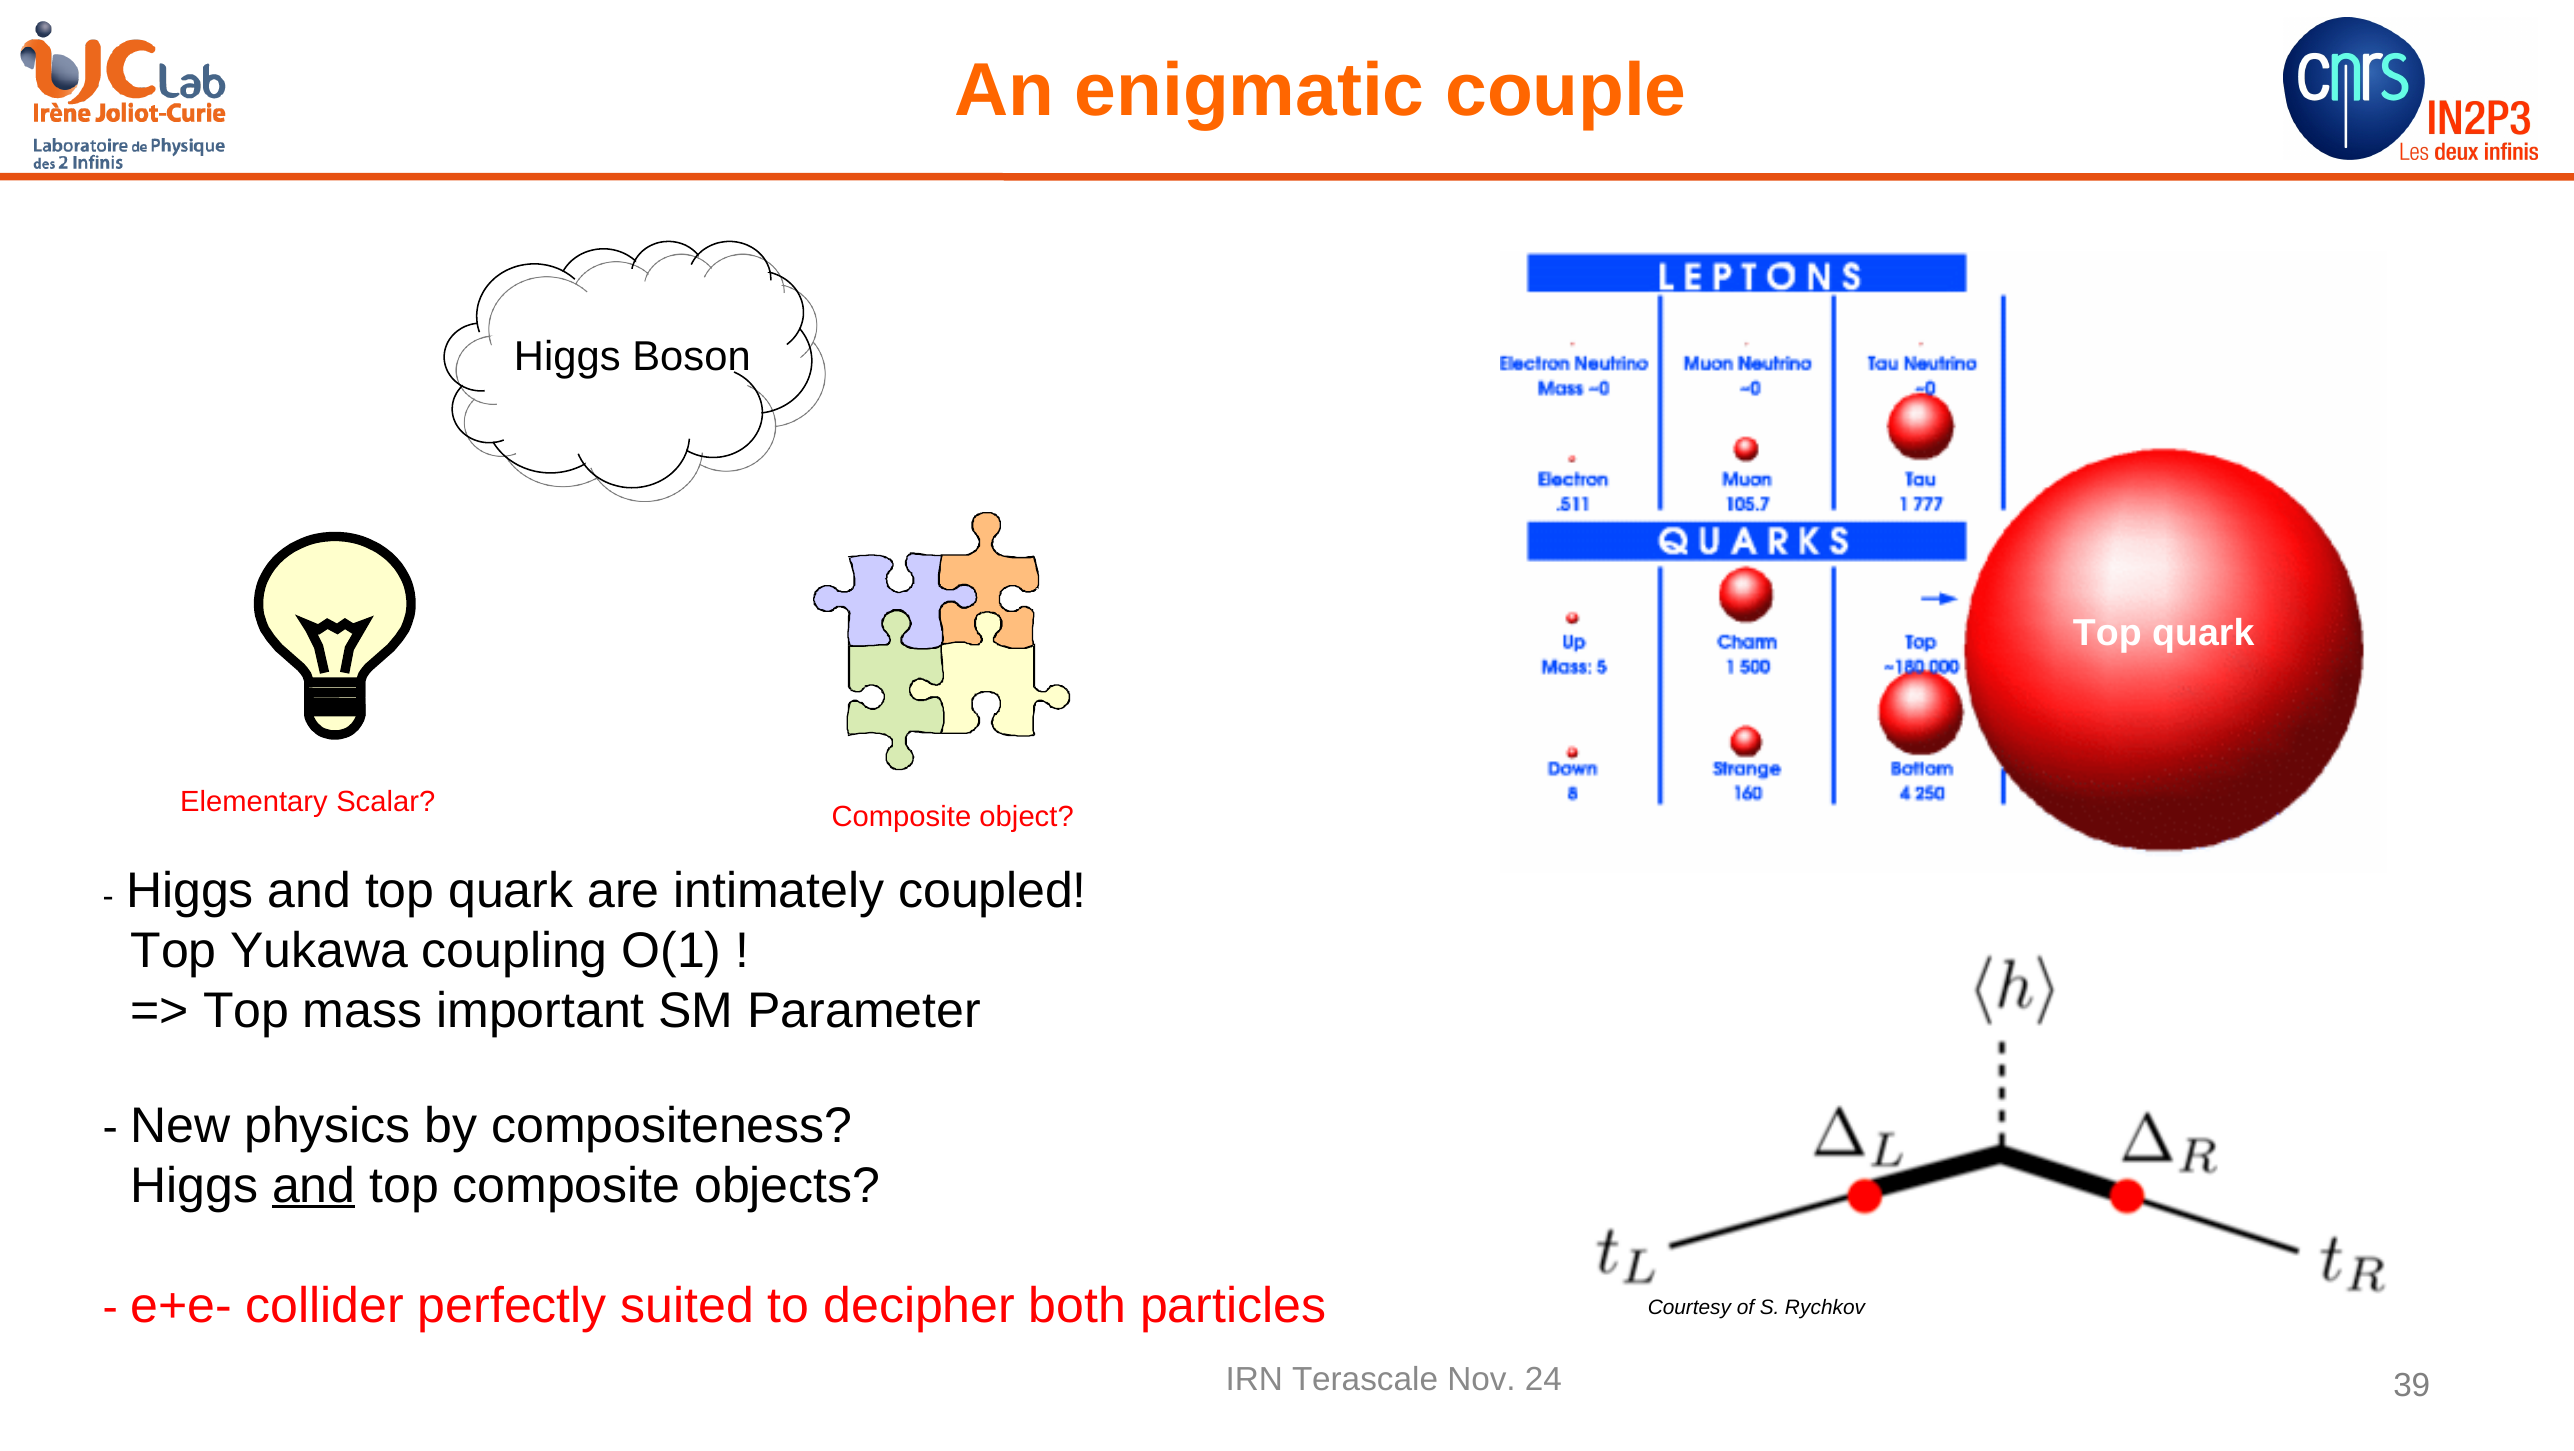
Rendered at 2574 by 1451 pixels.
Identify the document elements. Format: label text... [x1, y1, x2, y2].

text_box [258, 536, 411, 735]
picture [1524, 910, 2431, 1336]
picture [4, 6, 241, 184]
picture [1500, 251, 2387, 873]
chart [807, 505, 1078, 778]
text_box Courtesy of S. Rychkov [1633, 1285, 2050, 1351]
picture [2415, 17, 2538, 160]
title An enigmatic couple [226, 9, 2415, 162]
text_box Top quark [2058, 600, 2270, 661]
text_box - Higgs and top quark are intimately coupled! Top Yukawa coupling O(1) ! => Top mass important SM Parameter - New physics by compositeness? Higgs and top composite objects? - e+e- collider perfectly suited to decipher both particles [87, 850, 1461, 1451]
text_box Elementary Scalar? [165, 774, 646, 850]
text_box Composite object? [816, 789, 1276, 850]
text_box Higgs Boson [499, 321, 778, 387]
